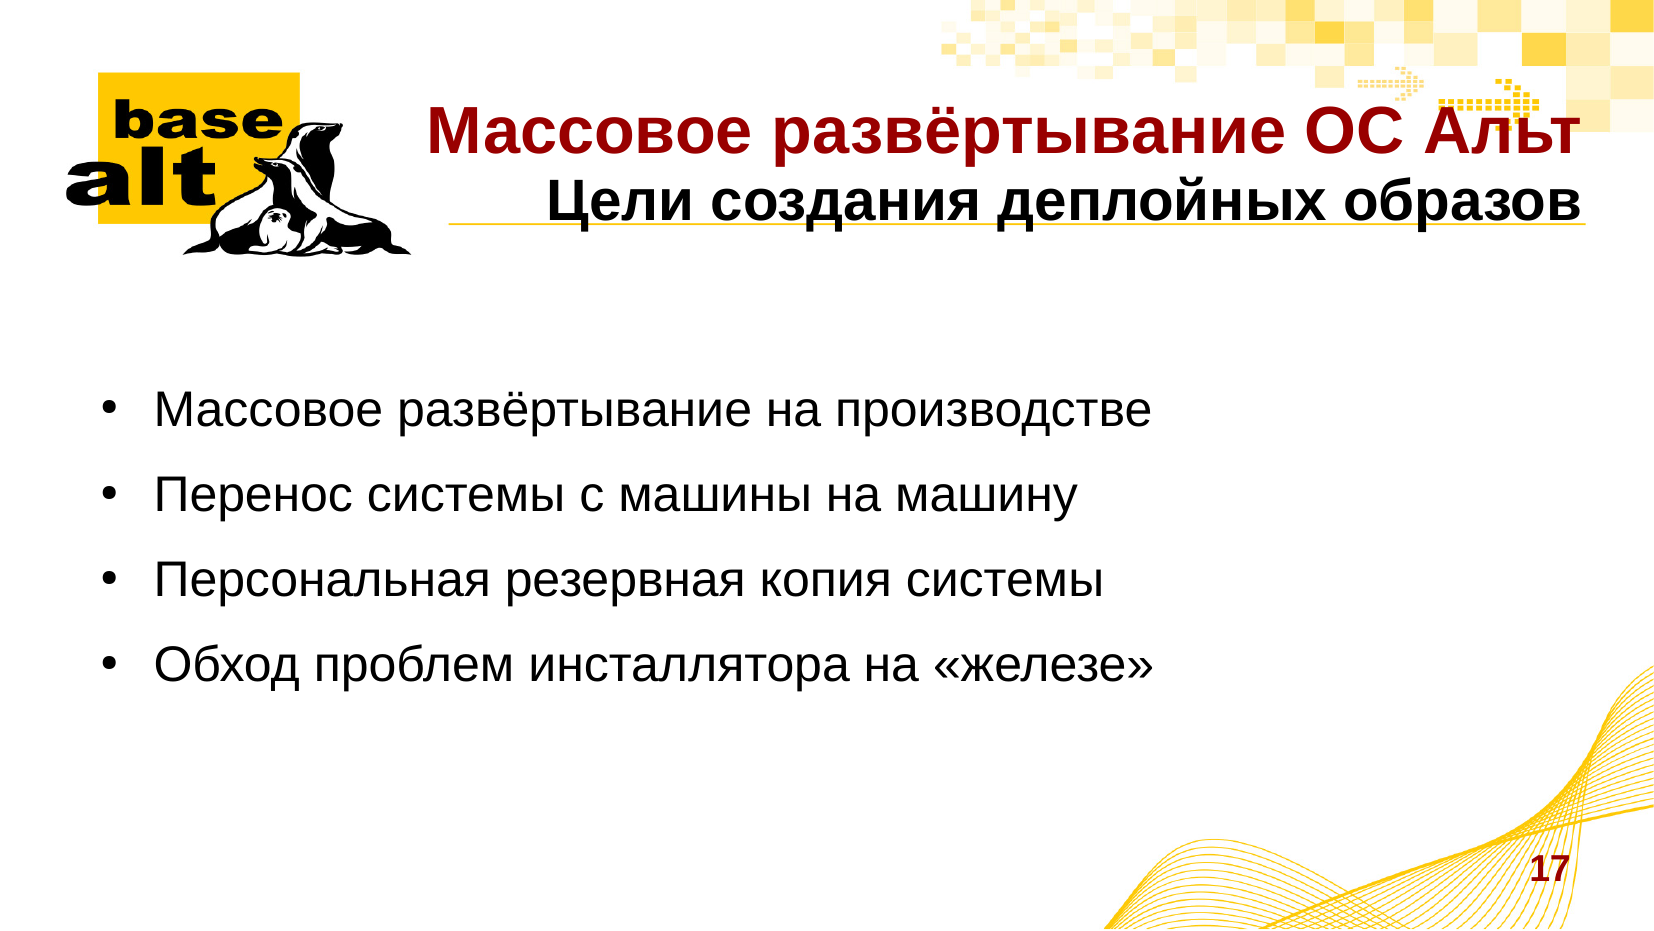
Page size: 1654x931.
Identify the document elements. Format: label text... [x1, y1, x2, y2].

list Массовое развёртывание на производстве Перенос системы с машины на машину Персональная резервная копия системы Обход проблем инсталлятора на «железе» [82, 380, 1571, 780]
title Массовое развёртывание ОС Альт Цели создания деплойных образов [372, 81, 1583, 245]
picture [0, 0, 1654, 931]
